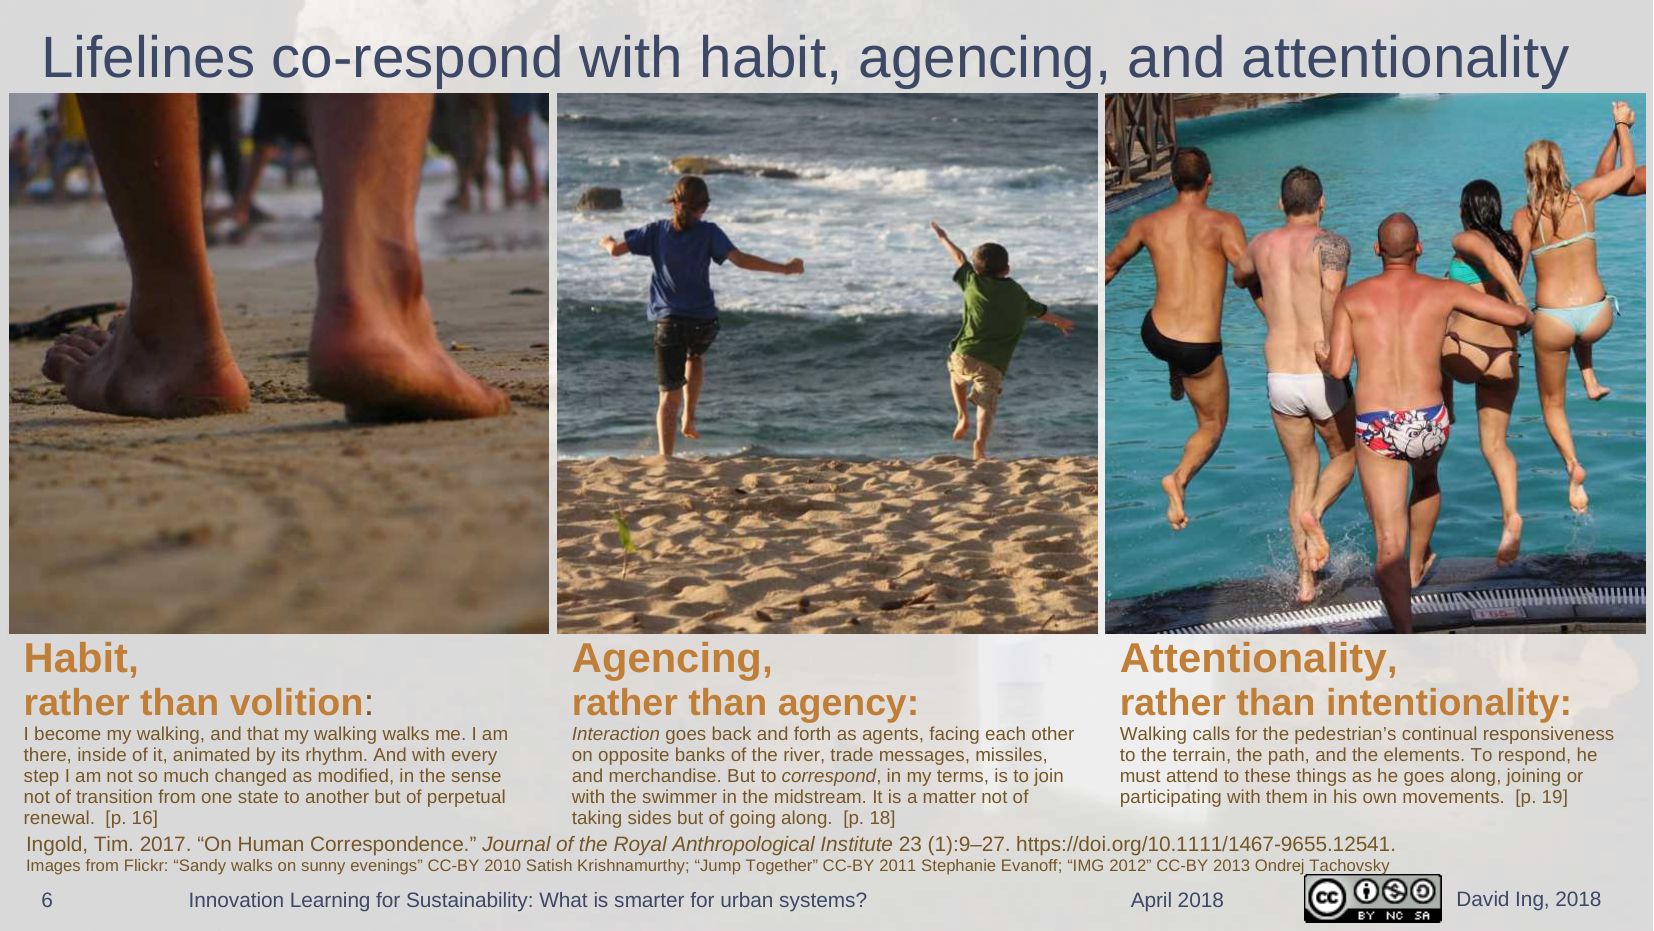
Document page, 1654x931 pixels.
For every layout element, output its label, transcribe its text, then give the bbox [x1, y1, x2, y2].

title Lifelines co-respond with habit, agencing, and attentionality [41, 30, 1613, 190]
text_box Ingold, Tim. 2017. “On Human Correspondence.” Journal of the Royal Anthropological Institute 23 (1):9–27. https://doi.org/10.1111/1467-9655.12541. [11, 825, 1642, 849]
text_box Agencing, rather than agency: Interaction goes back and forth as agents, facing each other on opposite banks of the river, trade messages, missiles, and merchandise. But to correspond, in my terms, is to join with the swimmer in the midstream. It is a matter not of taking sides but of going along. [p. 18] [557, 627, 1099, 837]
text_box Habit, rather than volition: I become my walking, and that my walking walks me. I am there, inside of it, animated by its rhythm. And with every step I am not so much changed as modified, in the sense not of transition from one state to another but of perpetual renewal. [p. 16] [9, 634, 545, 837]
text_box Attentionality, rather than intentionality: Walking calls for the pedestrian’s continual responsiveness to the terrain, the path, and the elements. To respond, he must attend to these things as he goes along, joining or participating with them in his own movements. [p. 19] [1105, 634, 1643, 816]
picture [9, 93, 549, 634]
picture [1304, 883, 1442, 923]
picture [1105, 93, 1646, 634]
picture [557, 93, 1098, 634]
text_box Value-elevating co-creation Providers and customer mutually experience, and then improve [0, 0, 1653, 931]
text_box Images from Flickr: “Sandy walks on sunny evenings” CC-BY 2010 Satish Krishnamurthy; “Jump Together” CC-BY 2011 Stephanie Evanoff; “IMG 2012” CC-BY 2013 Ondrej Tachovsky [11, 849, 1642, 883]
